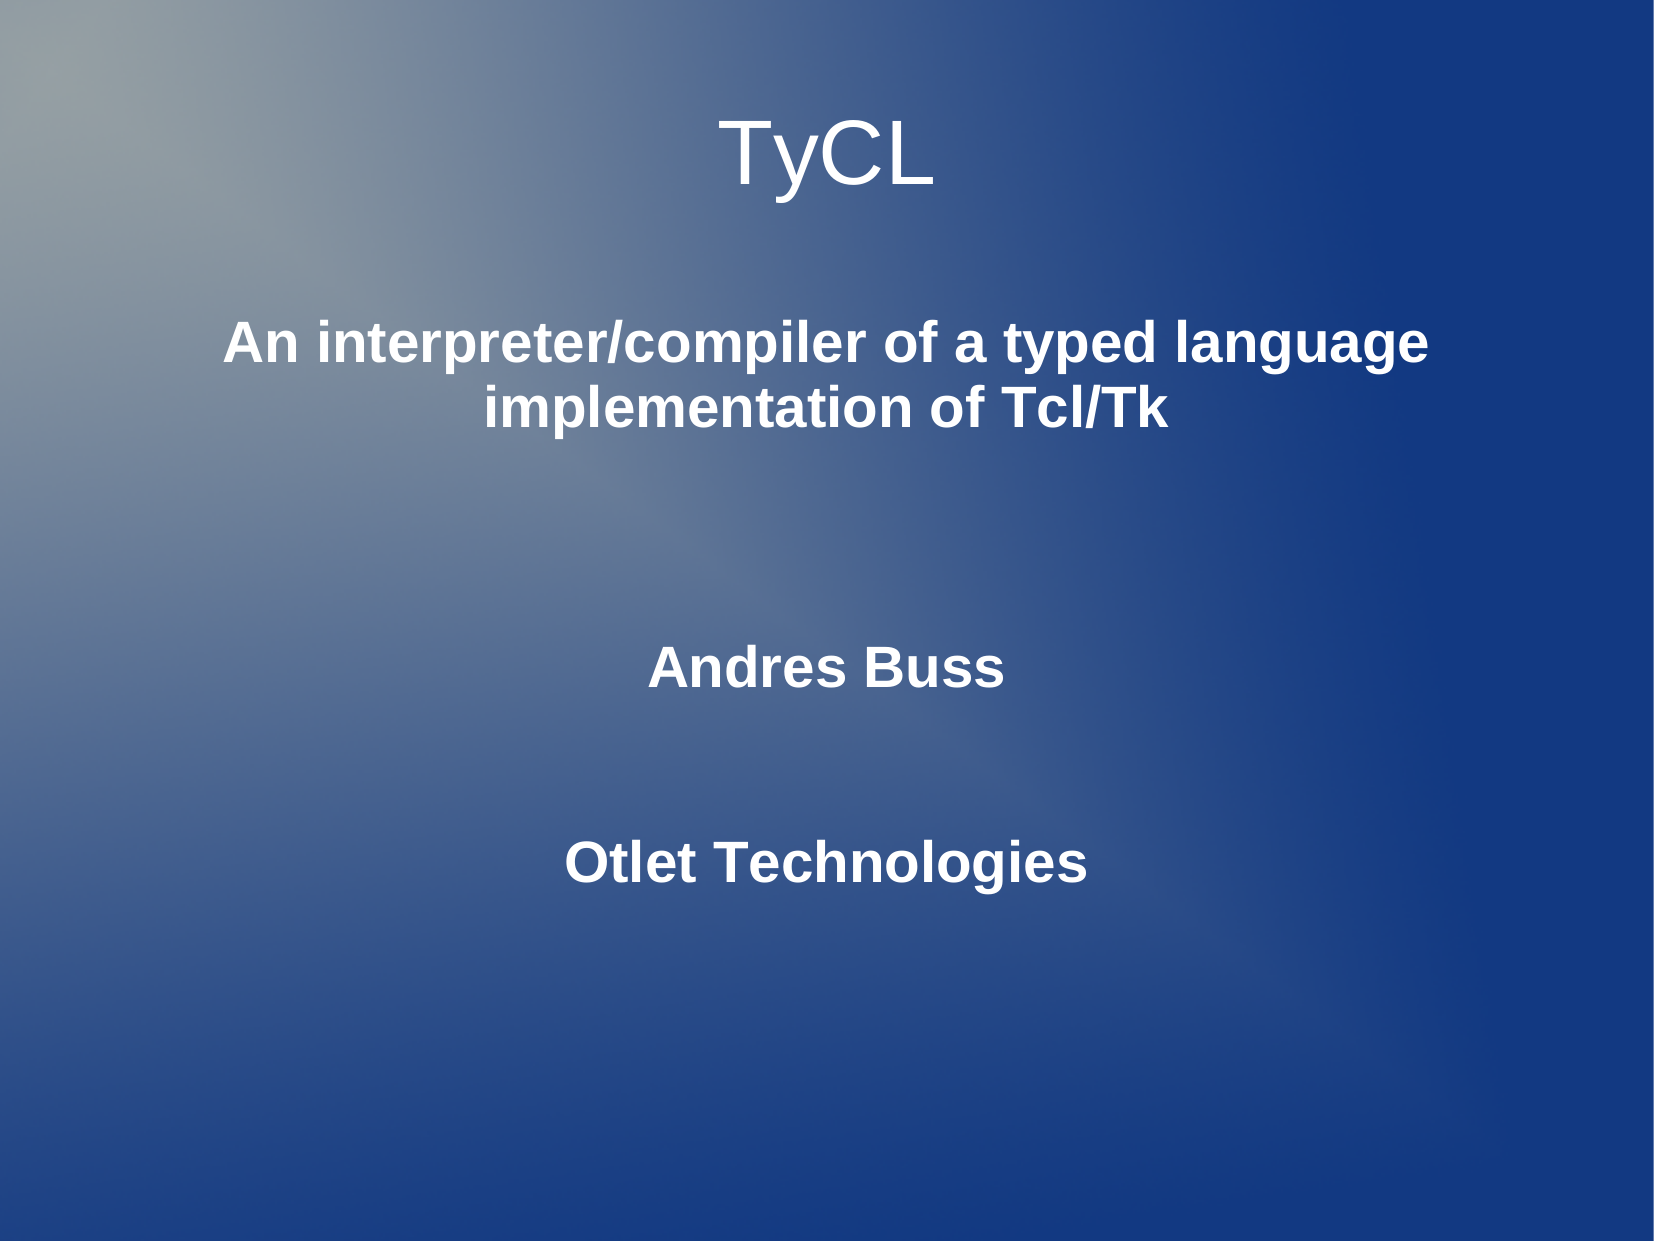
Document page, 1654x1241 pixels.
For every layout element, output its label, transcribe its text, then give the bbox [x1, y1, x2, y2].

title TyCL [82, 49, 1571, 257]
subtitle An interpreter/compiler of a typed language implementation of Tcl/Tk Andres Buss Otlet Technologies [82, 290, 1571, 1109]
picture [0, 0, 1654, 1241]
